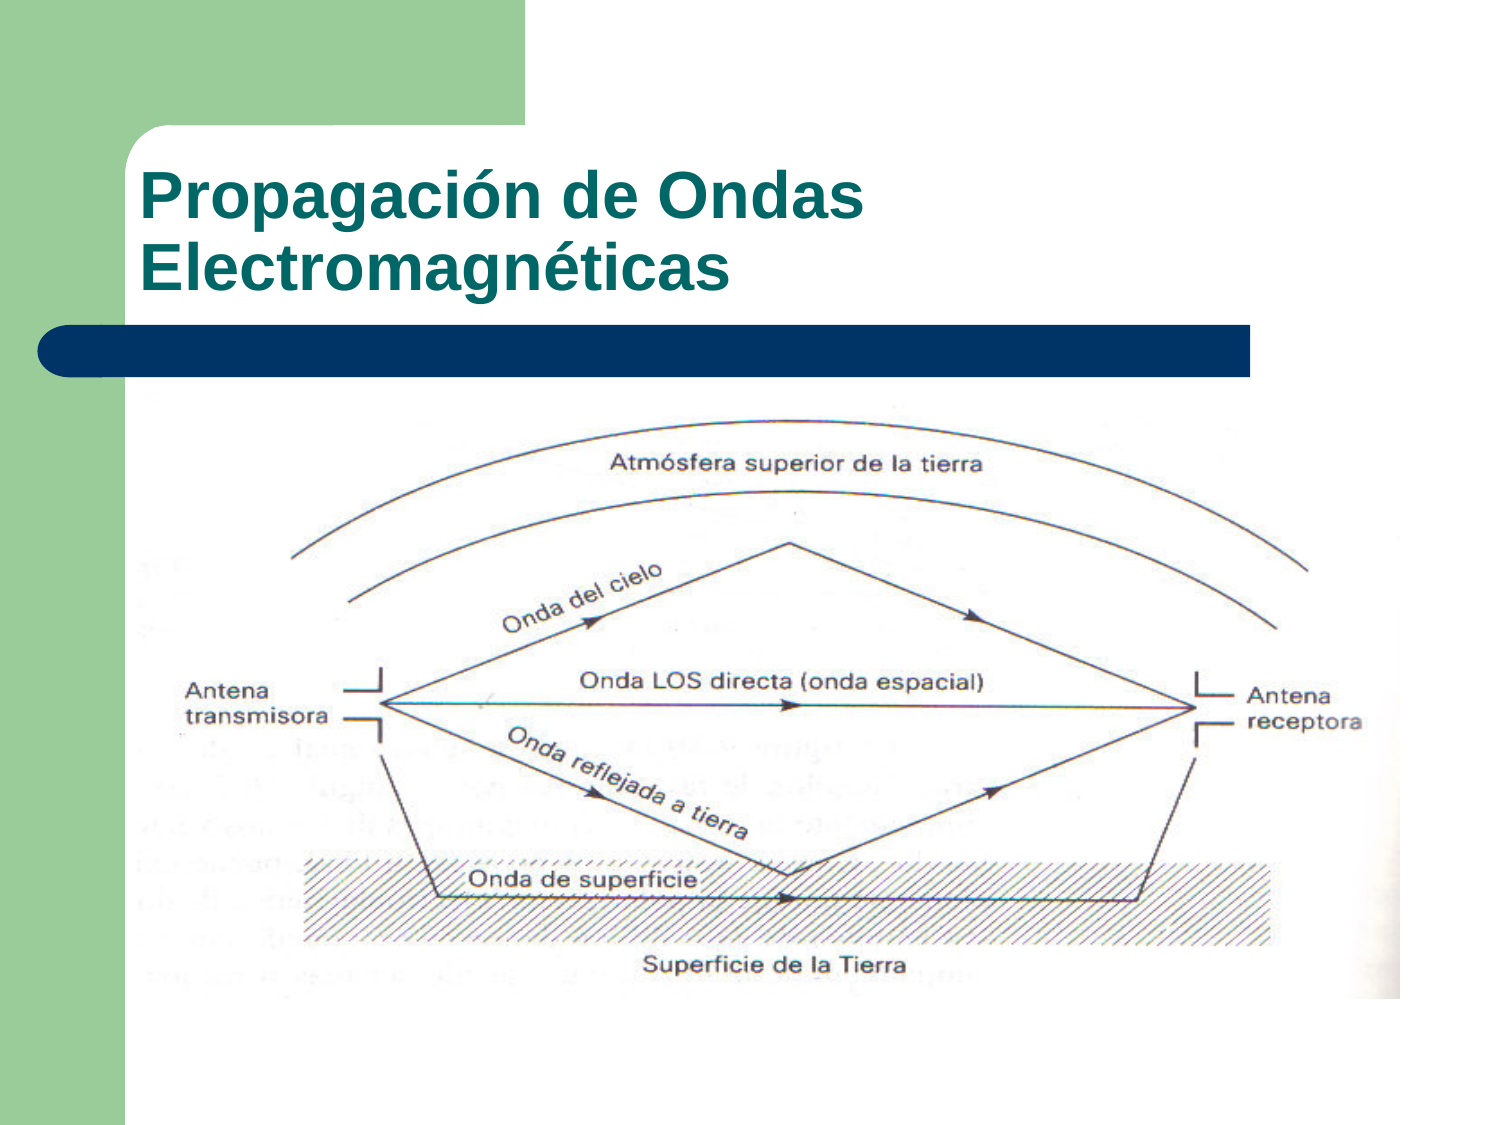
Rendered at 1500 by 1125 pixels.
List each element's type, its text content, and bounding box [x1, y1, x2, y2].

title Propagación de Ondas Electromagnéticas [124, 124, 1425, 313]
picture [137, 387, 1400, 999]
